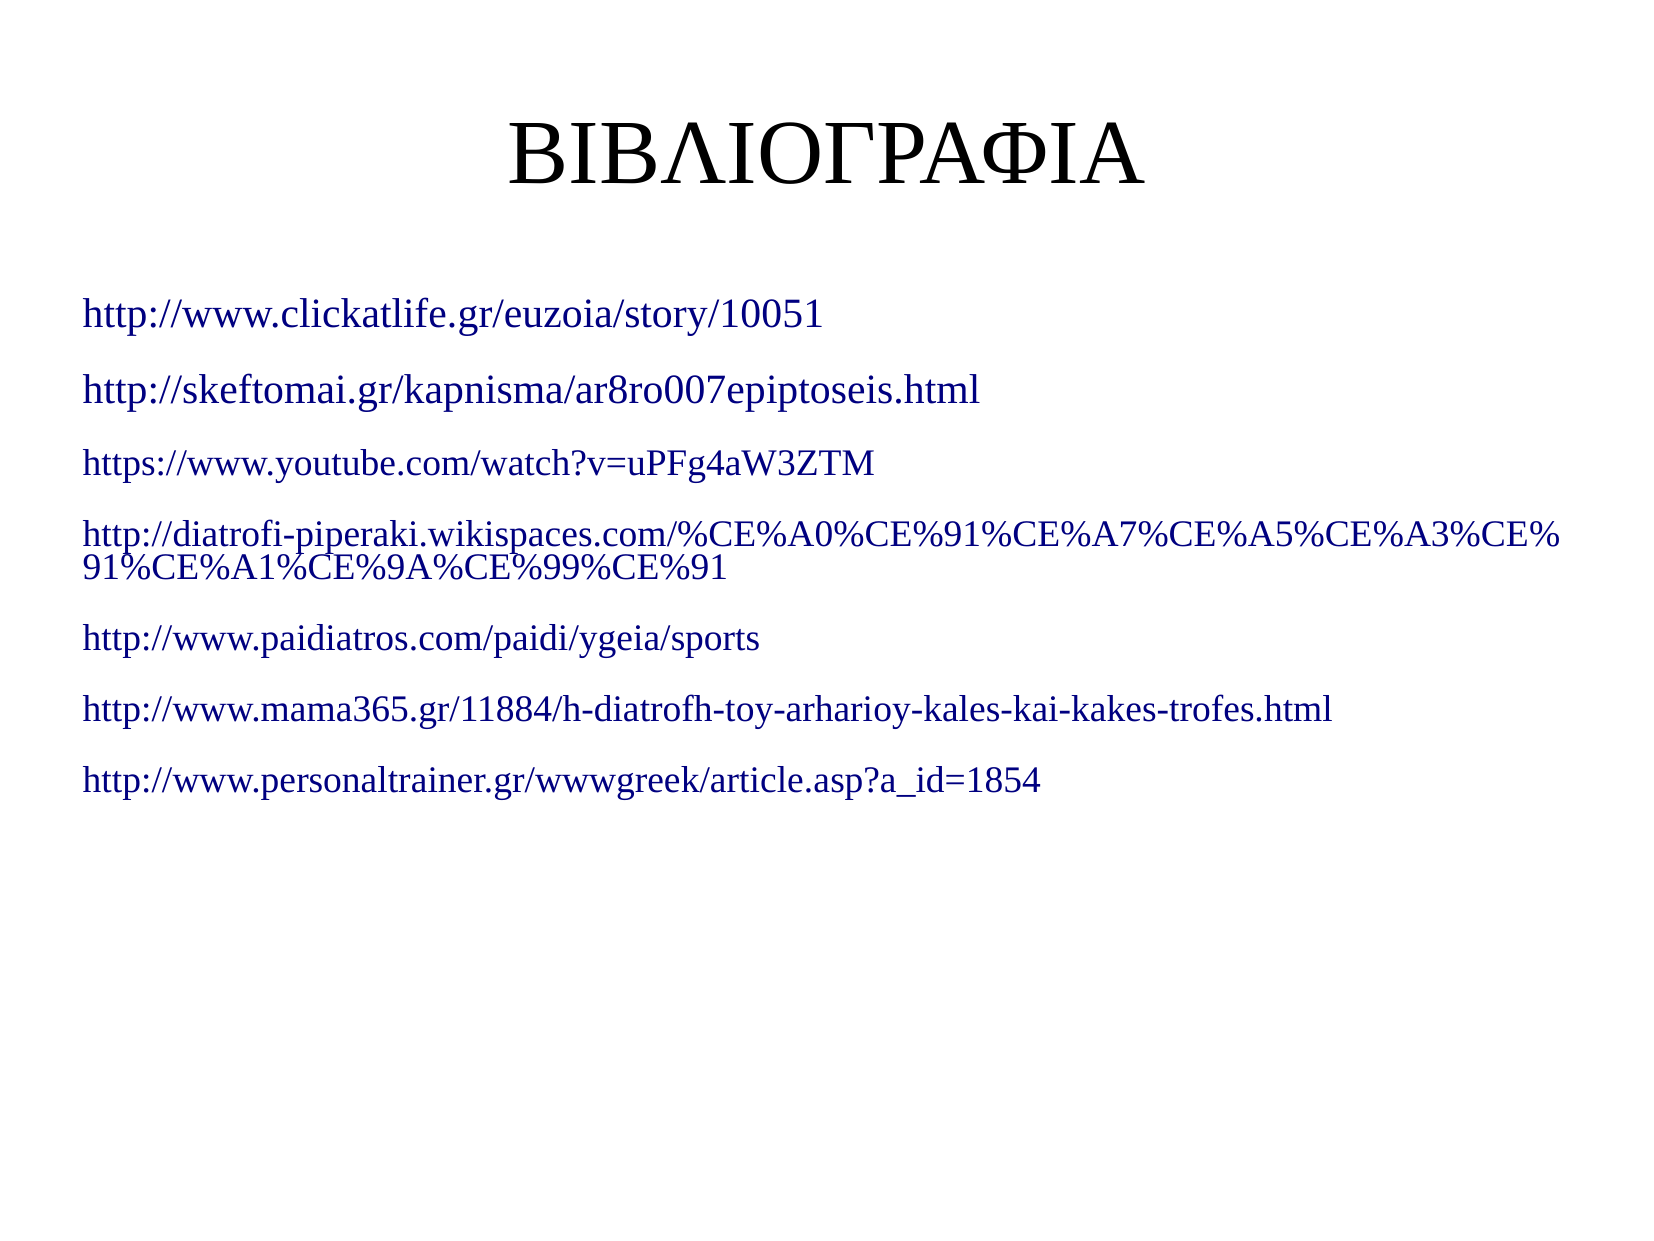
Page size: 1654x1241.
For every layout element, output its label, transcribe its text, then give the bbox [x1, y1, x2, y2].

list http://www.clickatlife.gr/euzoia/story/10051 http://skeftomai.gr/kapnisma/ar8ro007epiptoseis.html https://www.youtube.com/watch?v=uPFg4aW3ZTM http://diatrofi-piperaki.wikispaces.com/%CE%A0%CE%91%CE%A7%CE%A5%CE%A3%CE%91%CE%A1%CE%9A%CE%99%CE%91 http://www.paidiatros.com/paidi/ygeia/sports http://www.mama365.gr/11884/h-diatrofh-toy-arharioy-kales-kai-kakes-trofes.html http://www.personaltrainer.gr/wwwgreek/article.asp?a_id=1854 [82, 290, 1571, 1010]
title ΒΙΒΛΙΟΓΡΑΦΙΑ [82, 49, 1571, 257]
